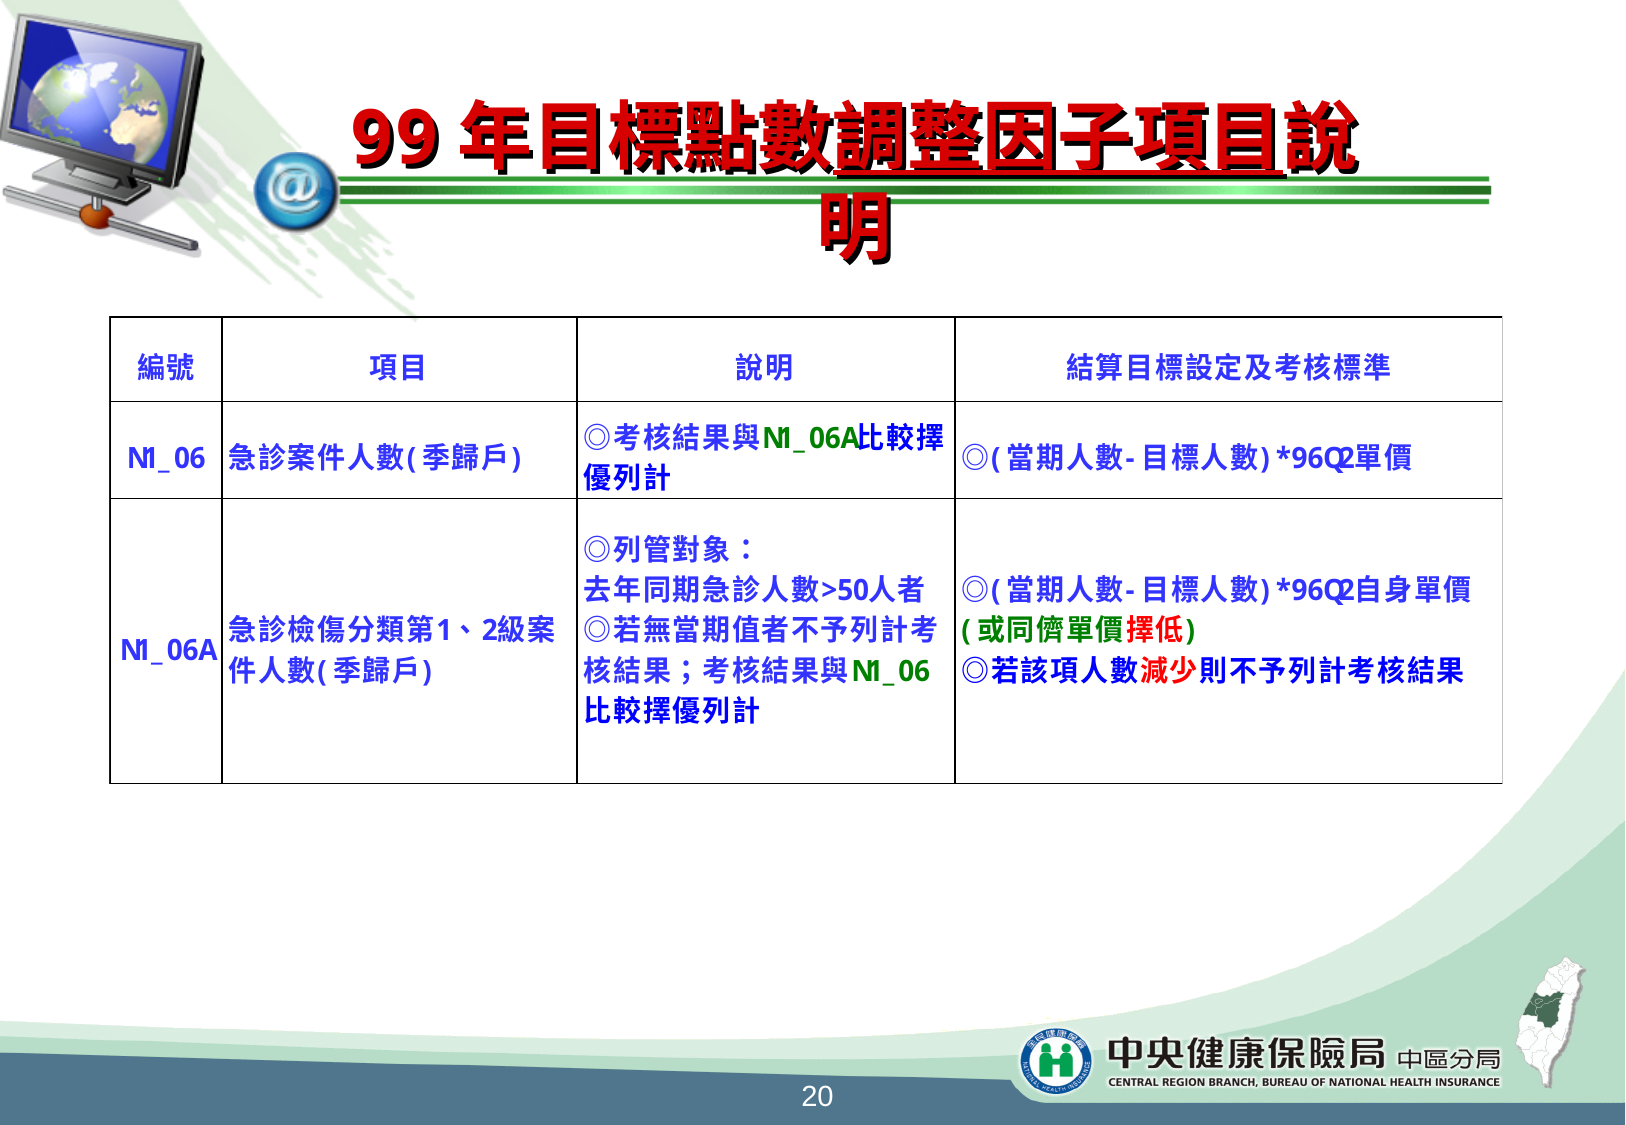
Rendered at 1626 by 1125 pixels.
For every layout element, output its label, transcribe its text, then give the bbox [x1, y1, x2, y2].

text_box 99年目標點數調整因子項目說明 [308, 81, 1399, 188]
text_box [627, 1065, 1008, 1125]
picture [109, 316, 1504, 786]
